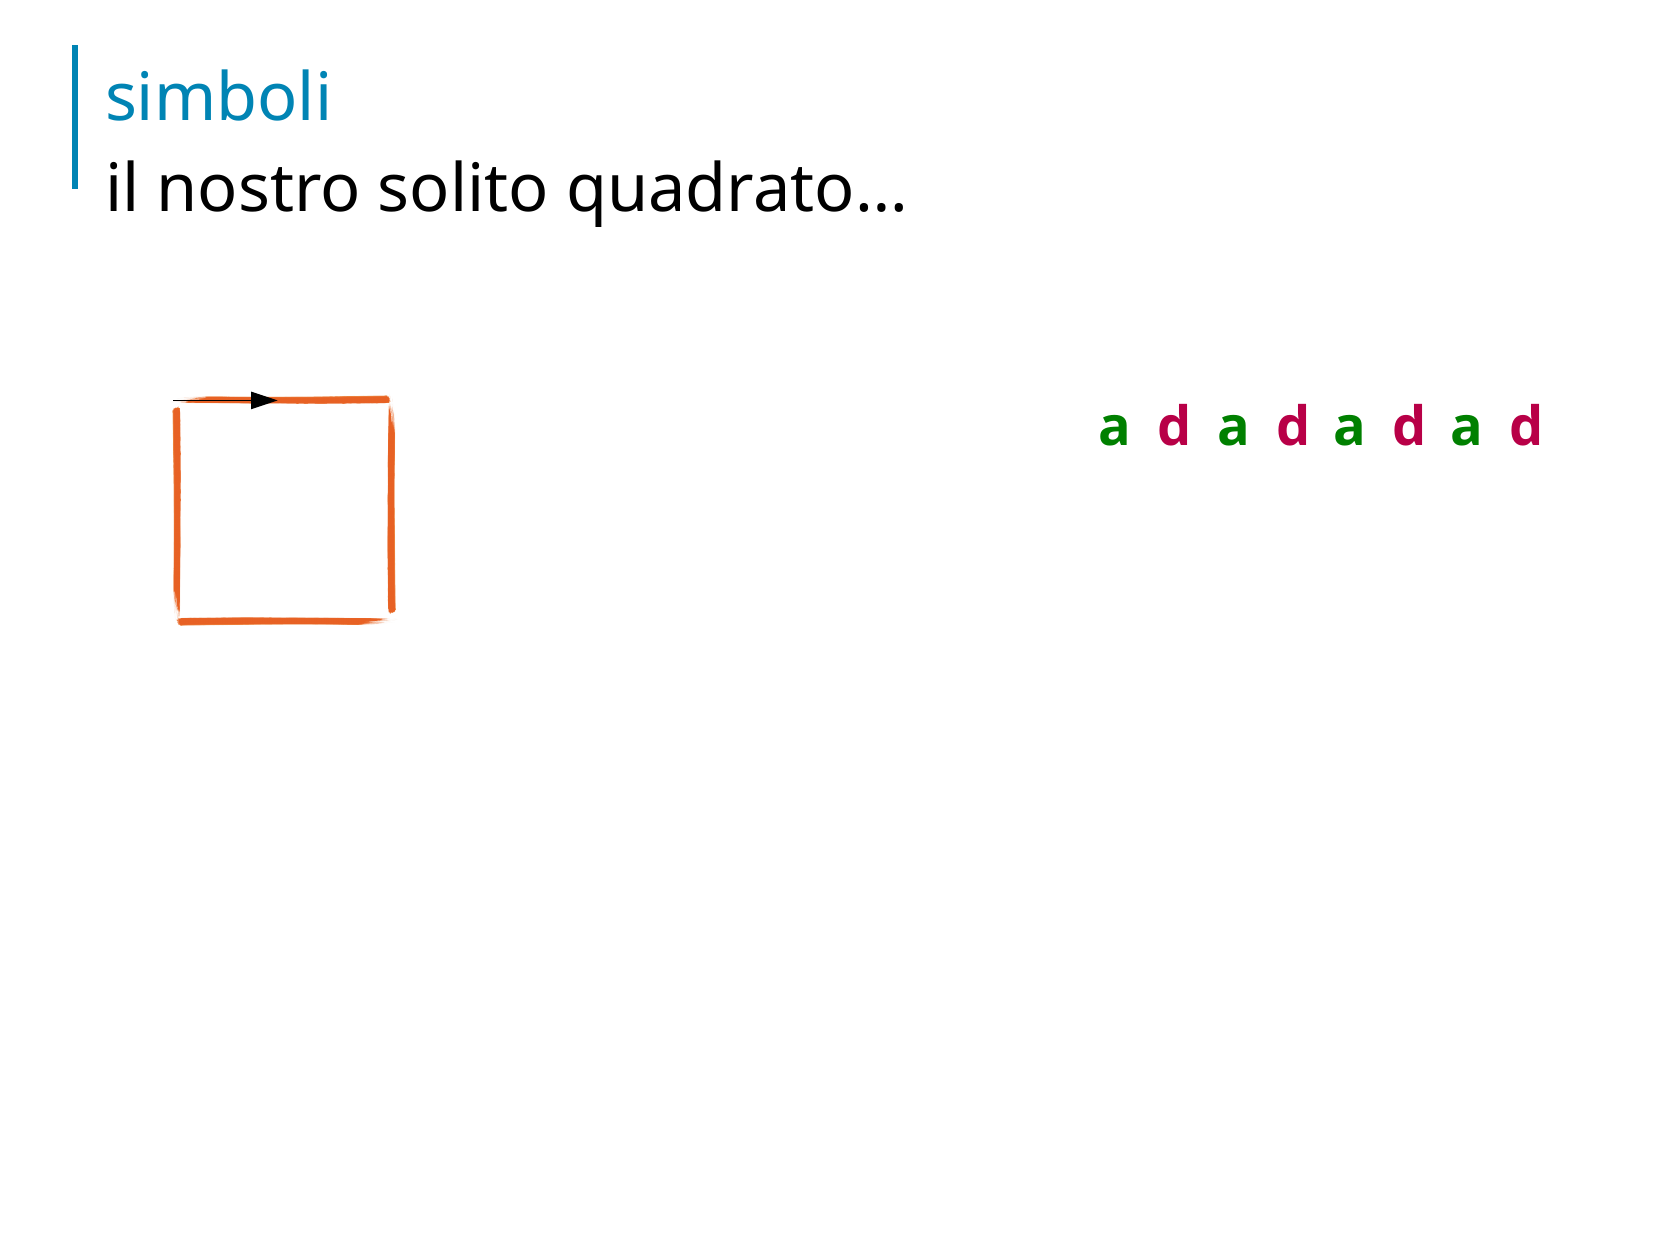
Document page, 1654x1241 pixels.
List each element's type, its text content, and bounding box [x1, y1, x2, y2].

picture [265, 393, 396, 614]
picture [172, 406, 398, 628]
text_box d [1261, 383, 1332, 472]
text_box a [1447, 384, 1494, 473]
title simboli il nostro solito quadrato… [105, 49, 1571, 200]
text_box d [1142, 383, 1202, 472]
text_box d [1494, 384, 1565, 473]
picture [170, 395, 251, 404]
text_box a [1083, 383, 1142, 472]
text_box a [1318, 384, 1388, 473]
text_box a [1202, 383, 1261, 472]
text_box d [1388, 384, 1447, 473]
